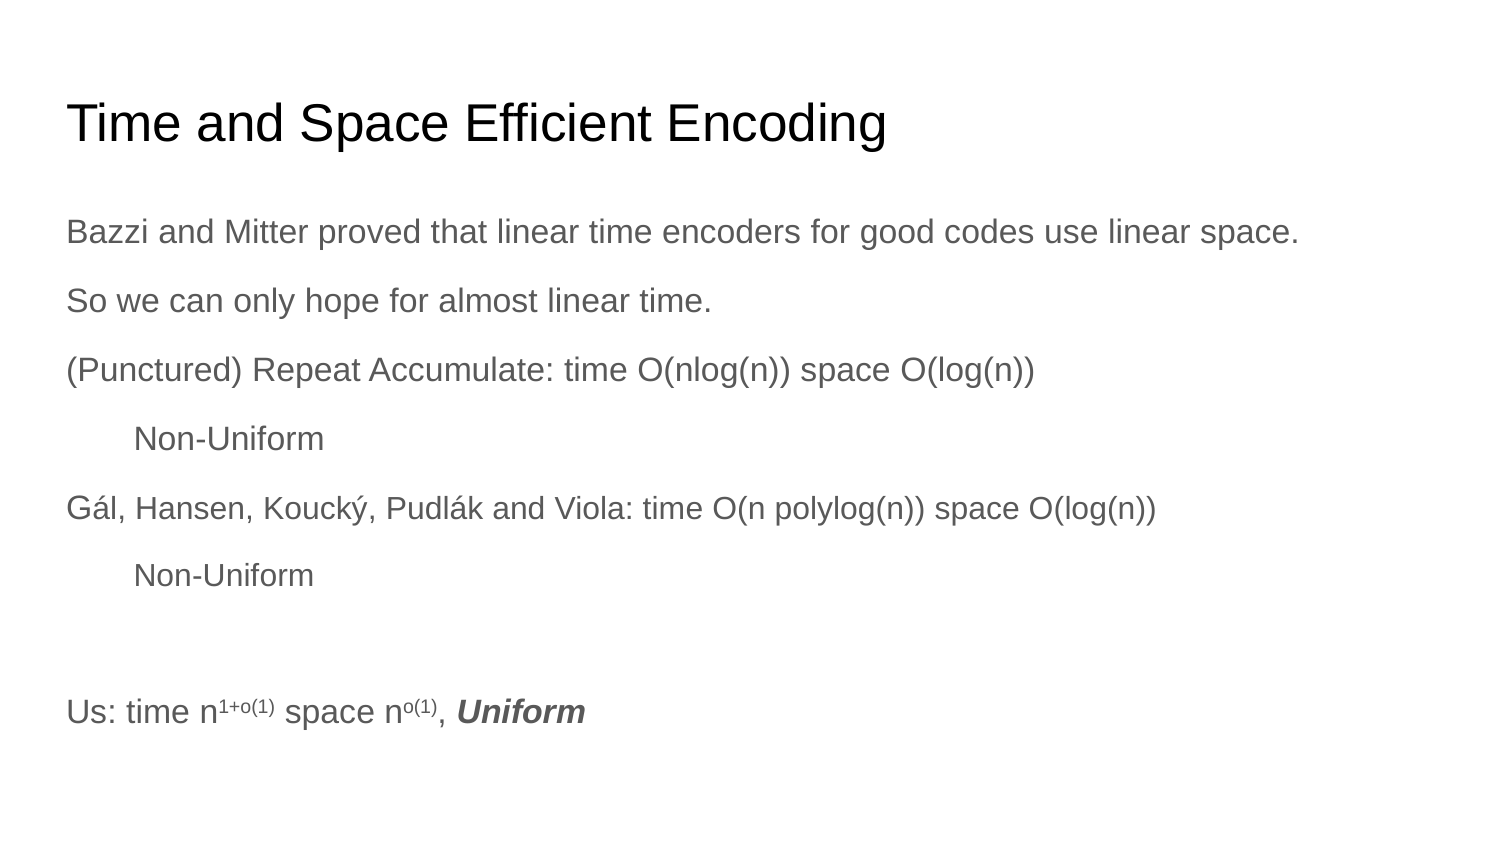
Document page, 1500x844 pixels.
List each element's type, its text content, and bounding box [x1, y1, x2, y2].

list Bazzi and Mitter proved that linear time encoders for good codes use linear space. So we can only hope for almost linear time. (Punctured) Repeat Accumulate: time O(nlog(n)) space O(log(n)) Non-Uniform Gál, Hansen, Koucký, Pudlák and Viola: time O(n polylog(n)) space O(log(n)) Non-Uniform Us: time n1+o(1) space no(1), Uniform [51, 189, 1449, 750]
title Time and Space Efficient Encoding [51, 72, 1449, 167]
